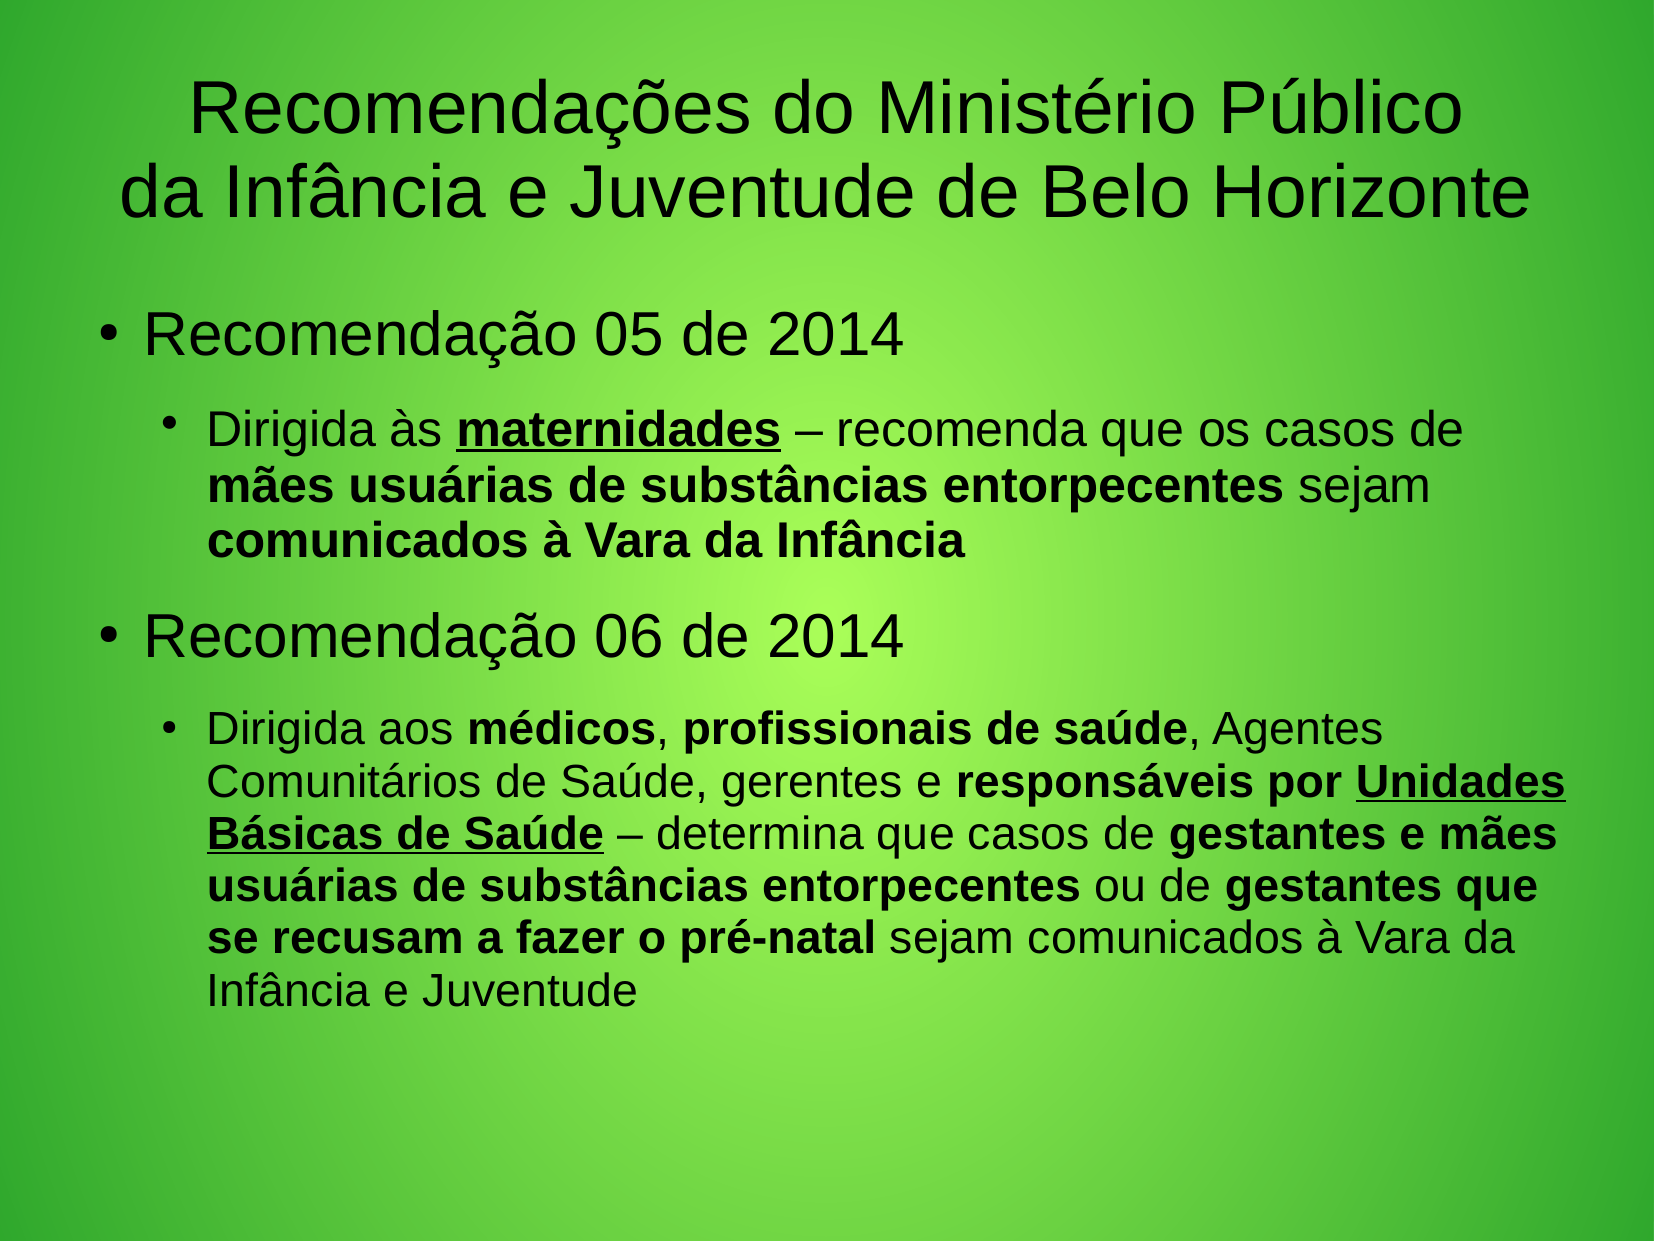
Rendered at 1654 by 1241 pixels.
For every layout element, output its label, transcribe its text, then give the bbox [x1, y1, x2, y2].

list Recomendação 05 de 2014 Dirigida às maternidades – recomenda que os casos de mães usuárias de substâncias entorpecentes sejam comunicados à Vara da Infância Recomendação 06 de 2014 Dirigida aos médicos, profissionais de saúde, Agentes Comunitários de Saúde, gerentes e responsáveis por Unidades Básicas de Saúde – determina que casos de gestantes e mães usuárias de substâncias entorpecentes ou de gestantes que se recusam a fazer o pré-natal sejam comunicados à Vara da Infância e Juventude [82, 299, 1571, 1019]
title Recomendações do Ministério Público da Infância e Juventude de Belo Horizonte [82, 47, 1571, 252]
